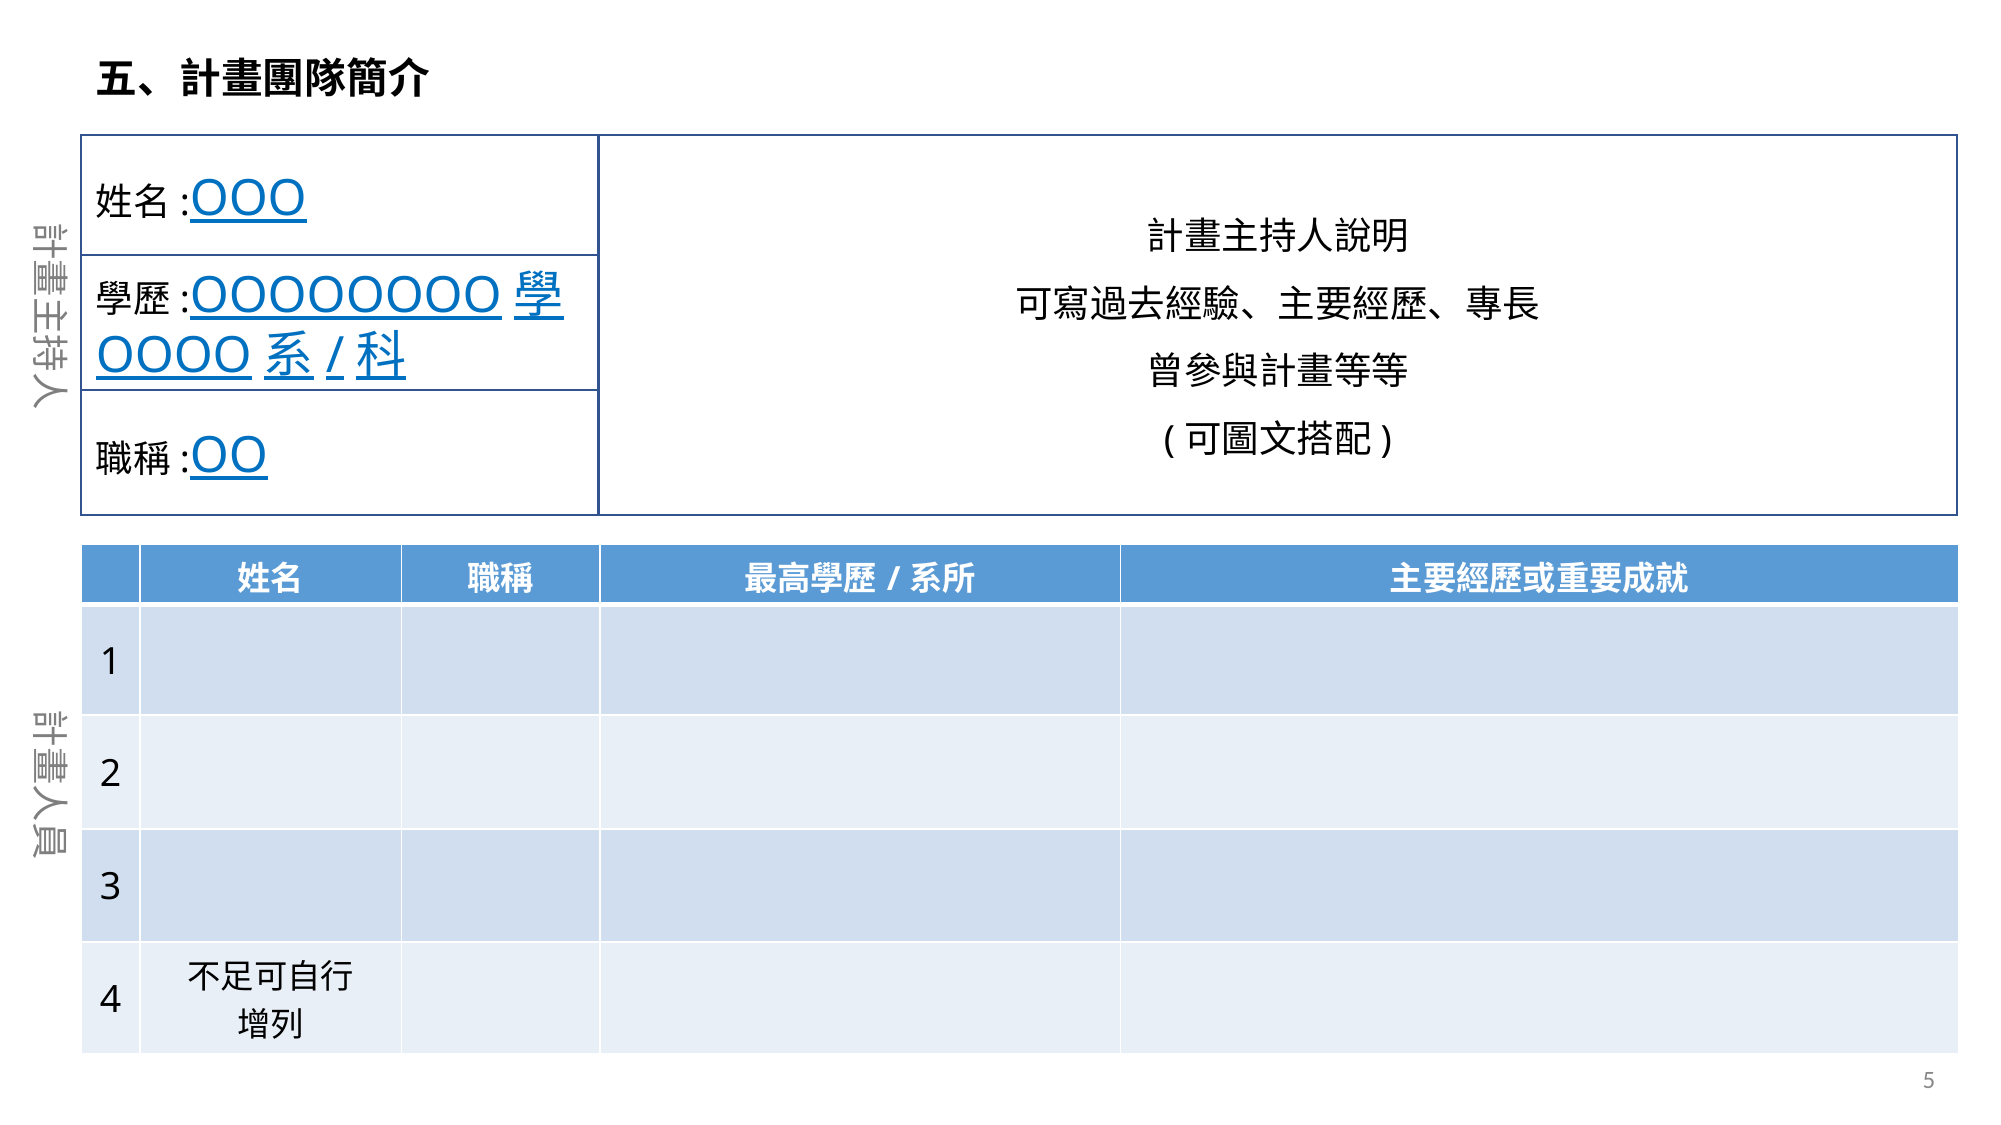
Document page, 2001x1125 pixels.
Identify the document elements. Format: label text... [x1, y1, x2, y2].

table_cell [1121, 830, 1958, 941]
table_cell [1121, 607, 1958, 714]
table_cell [141, 607, 401, 714]
table_cell 1 [82, 607, 139, 714]
text_box 計畫主持人 [20, 206, 81, 443]
text_box 計畫主持人說明 可寫過去經驗、主要經歷、專長 曾參與計畫等等 (可圖文搭配) [599, 135, 1958, 515]
table_cell [402, 943, 599, 1053]
table_cell [141, 830, 401, 941]
table_cell [601, 943, 1120, 1053]
table_header 姓名 [141, 545, 401, 602]
table_cell 4 [82, 943, 139, 1053]
table_cell [601, 830, 1120, 941]
text_box 職稱:OO [80, 389, 599, 515]
text_box 五、計畫團隊簡介 [80, 44, 448, 110]
table_cell [141, 716, 401, 828]
table_cell [601, 716, 1120, 828]
table_cell [1121, 716, 1958, 828]
table_cell [402, 716, 599, 828]
table_cell 2 [82, 716, 139, 828]
table_cell 3 [82, 830, 139, 941]
footer 5 [1799, 1048, 2000, 1109]
table_header 最高學歷/系所 [601, 545, 1120, 602]
table_header 職稱 [402, 545, 599, 602]
text_box 學歷:OOOOOOOO學 OOOO系/科 [81, 255, 599, 389]
text_box 計畫人員 [20, 694, 81, 887]
table_cell [1121, 943, 1958, 1053]
table_header [82, 545, 139, 602]
table_cell 不足可自行 增列 [141, 943, 401, 1053]
table_cell [601, 607, 1120, 714]
table_header 主要經歷或重要成就 [1121, 545, 1958, 602]
table_cell [402, 607, 599, 714]
table_cell [402, 830, 599, 941]
text_box 姓名:OOO [80, 135, 599, 255]
